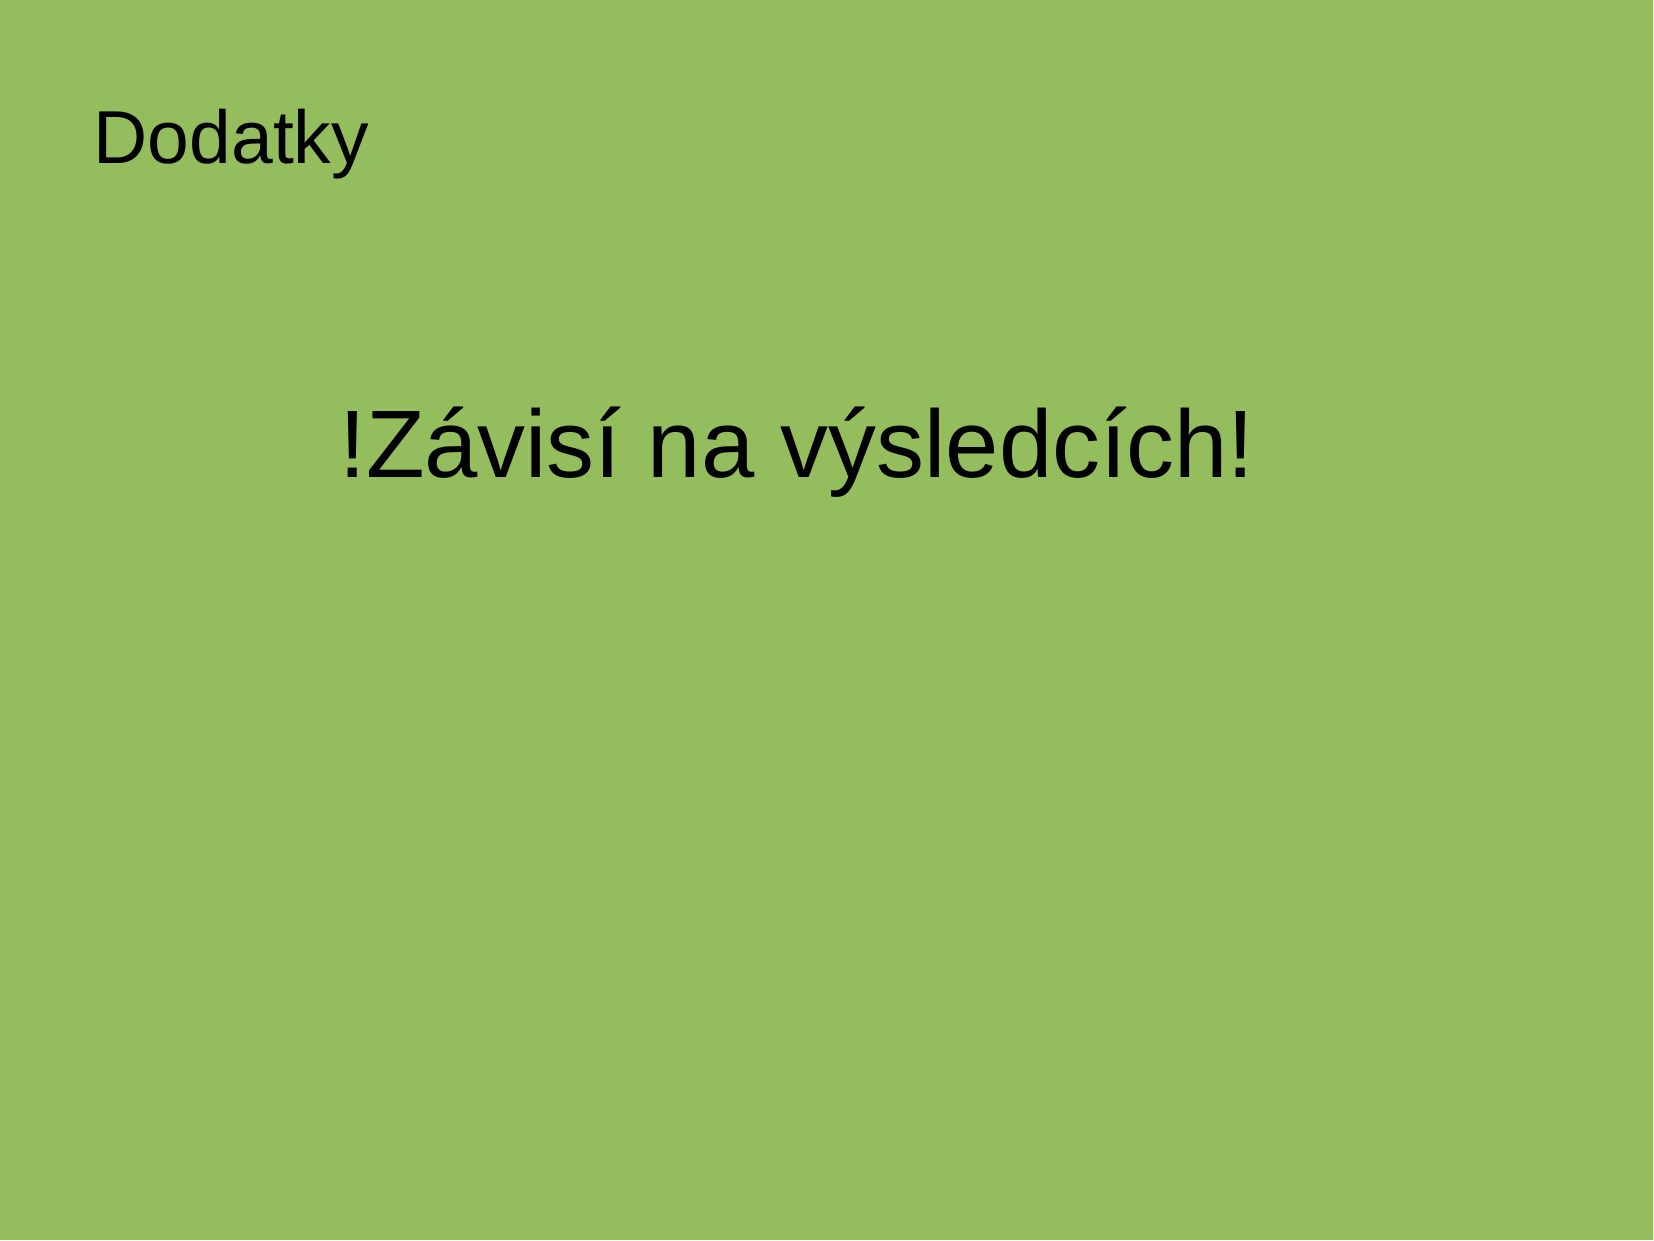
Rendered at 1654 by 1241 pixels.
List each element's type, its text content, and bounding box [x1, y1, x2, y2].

text_box Dodatky [78, 88, 384, 188]
text_box !Závisí na výsledcích! [324, 383, 1270, 506]
